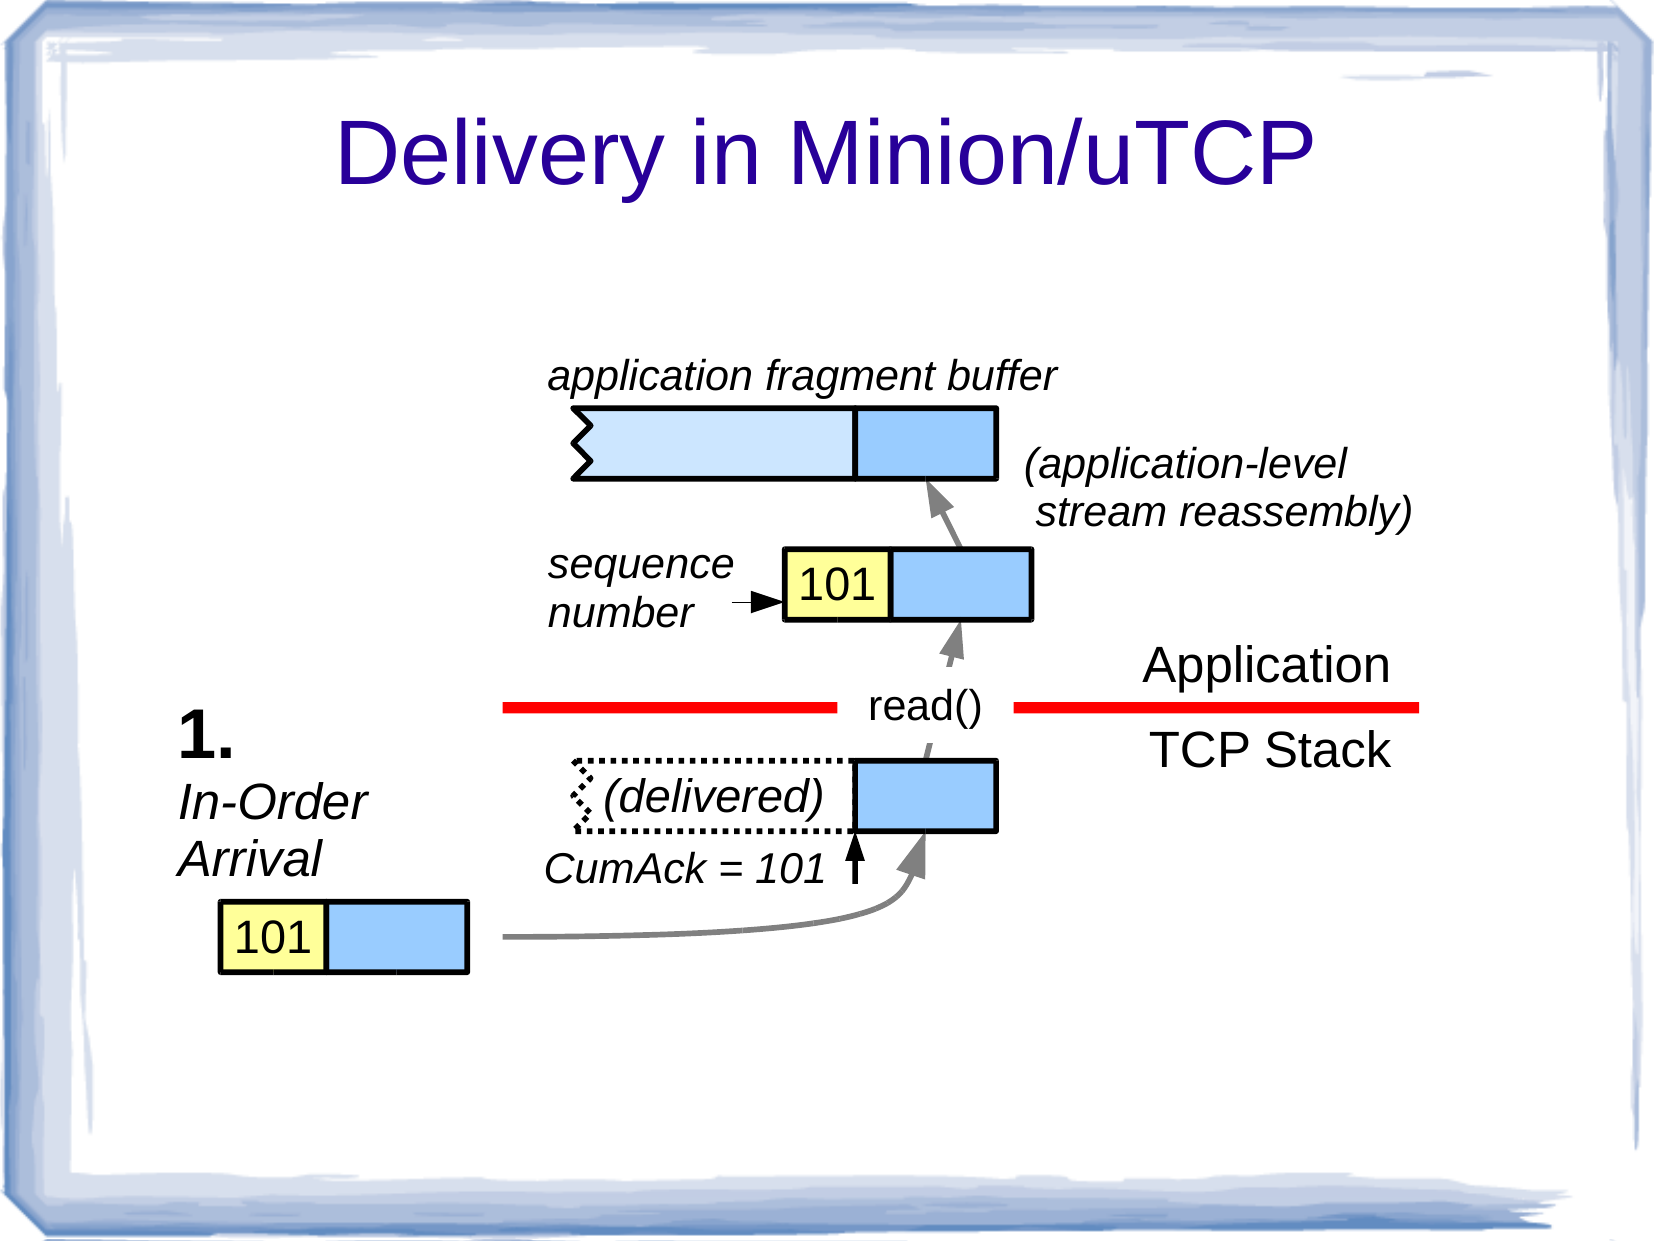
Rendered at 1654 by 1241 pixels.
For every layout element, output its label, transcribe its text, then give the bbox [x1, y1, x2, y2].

title Delivery in Minion/uTCP [82, 49, 1571, 257]
picture [0, 0, 1654, 1241]
